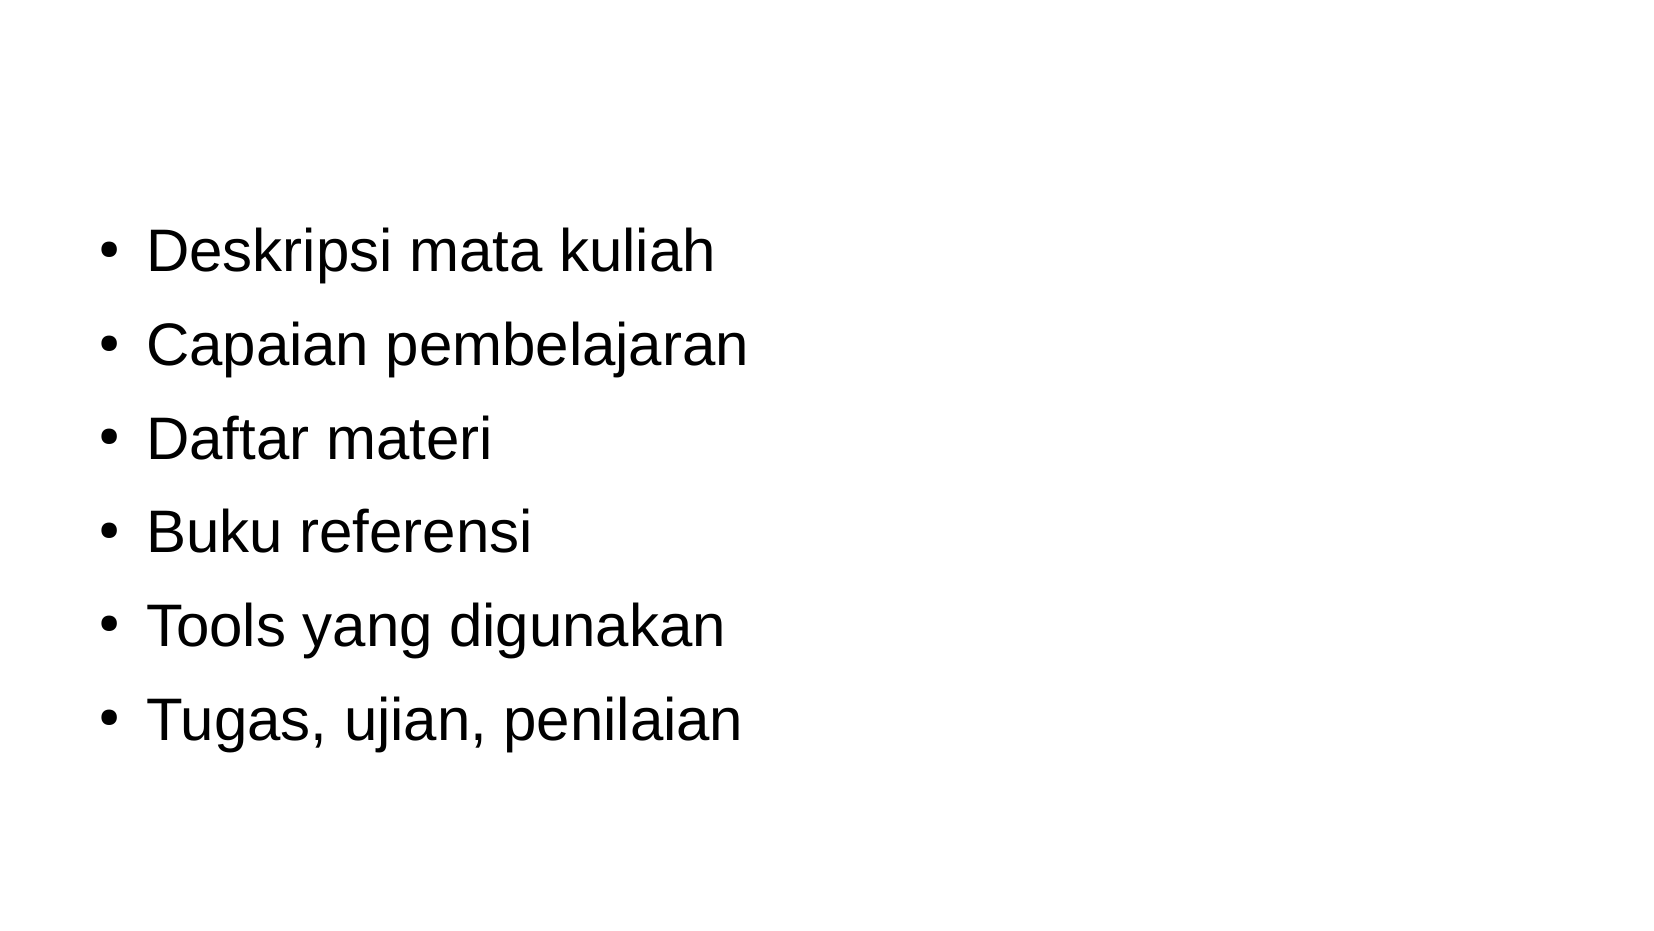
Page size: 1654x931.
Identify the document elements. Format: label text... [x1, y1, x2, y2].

list Deskripsi mata kuliah Capaian pembelajaran Daftar materi Buku referensi Tools yang digunakan Tugas, ujian, penilaian [82, 217, 1571, 758]
